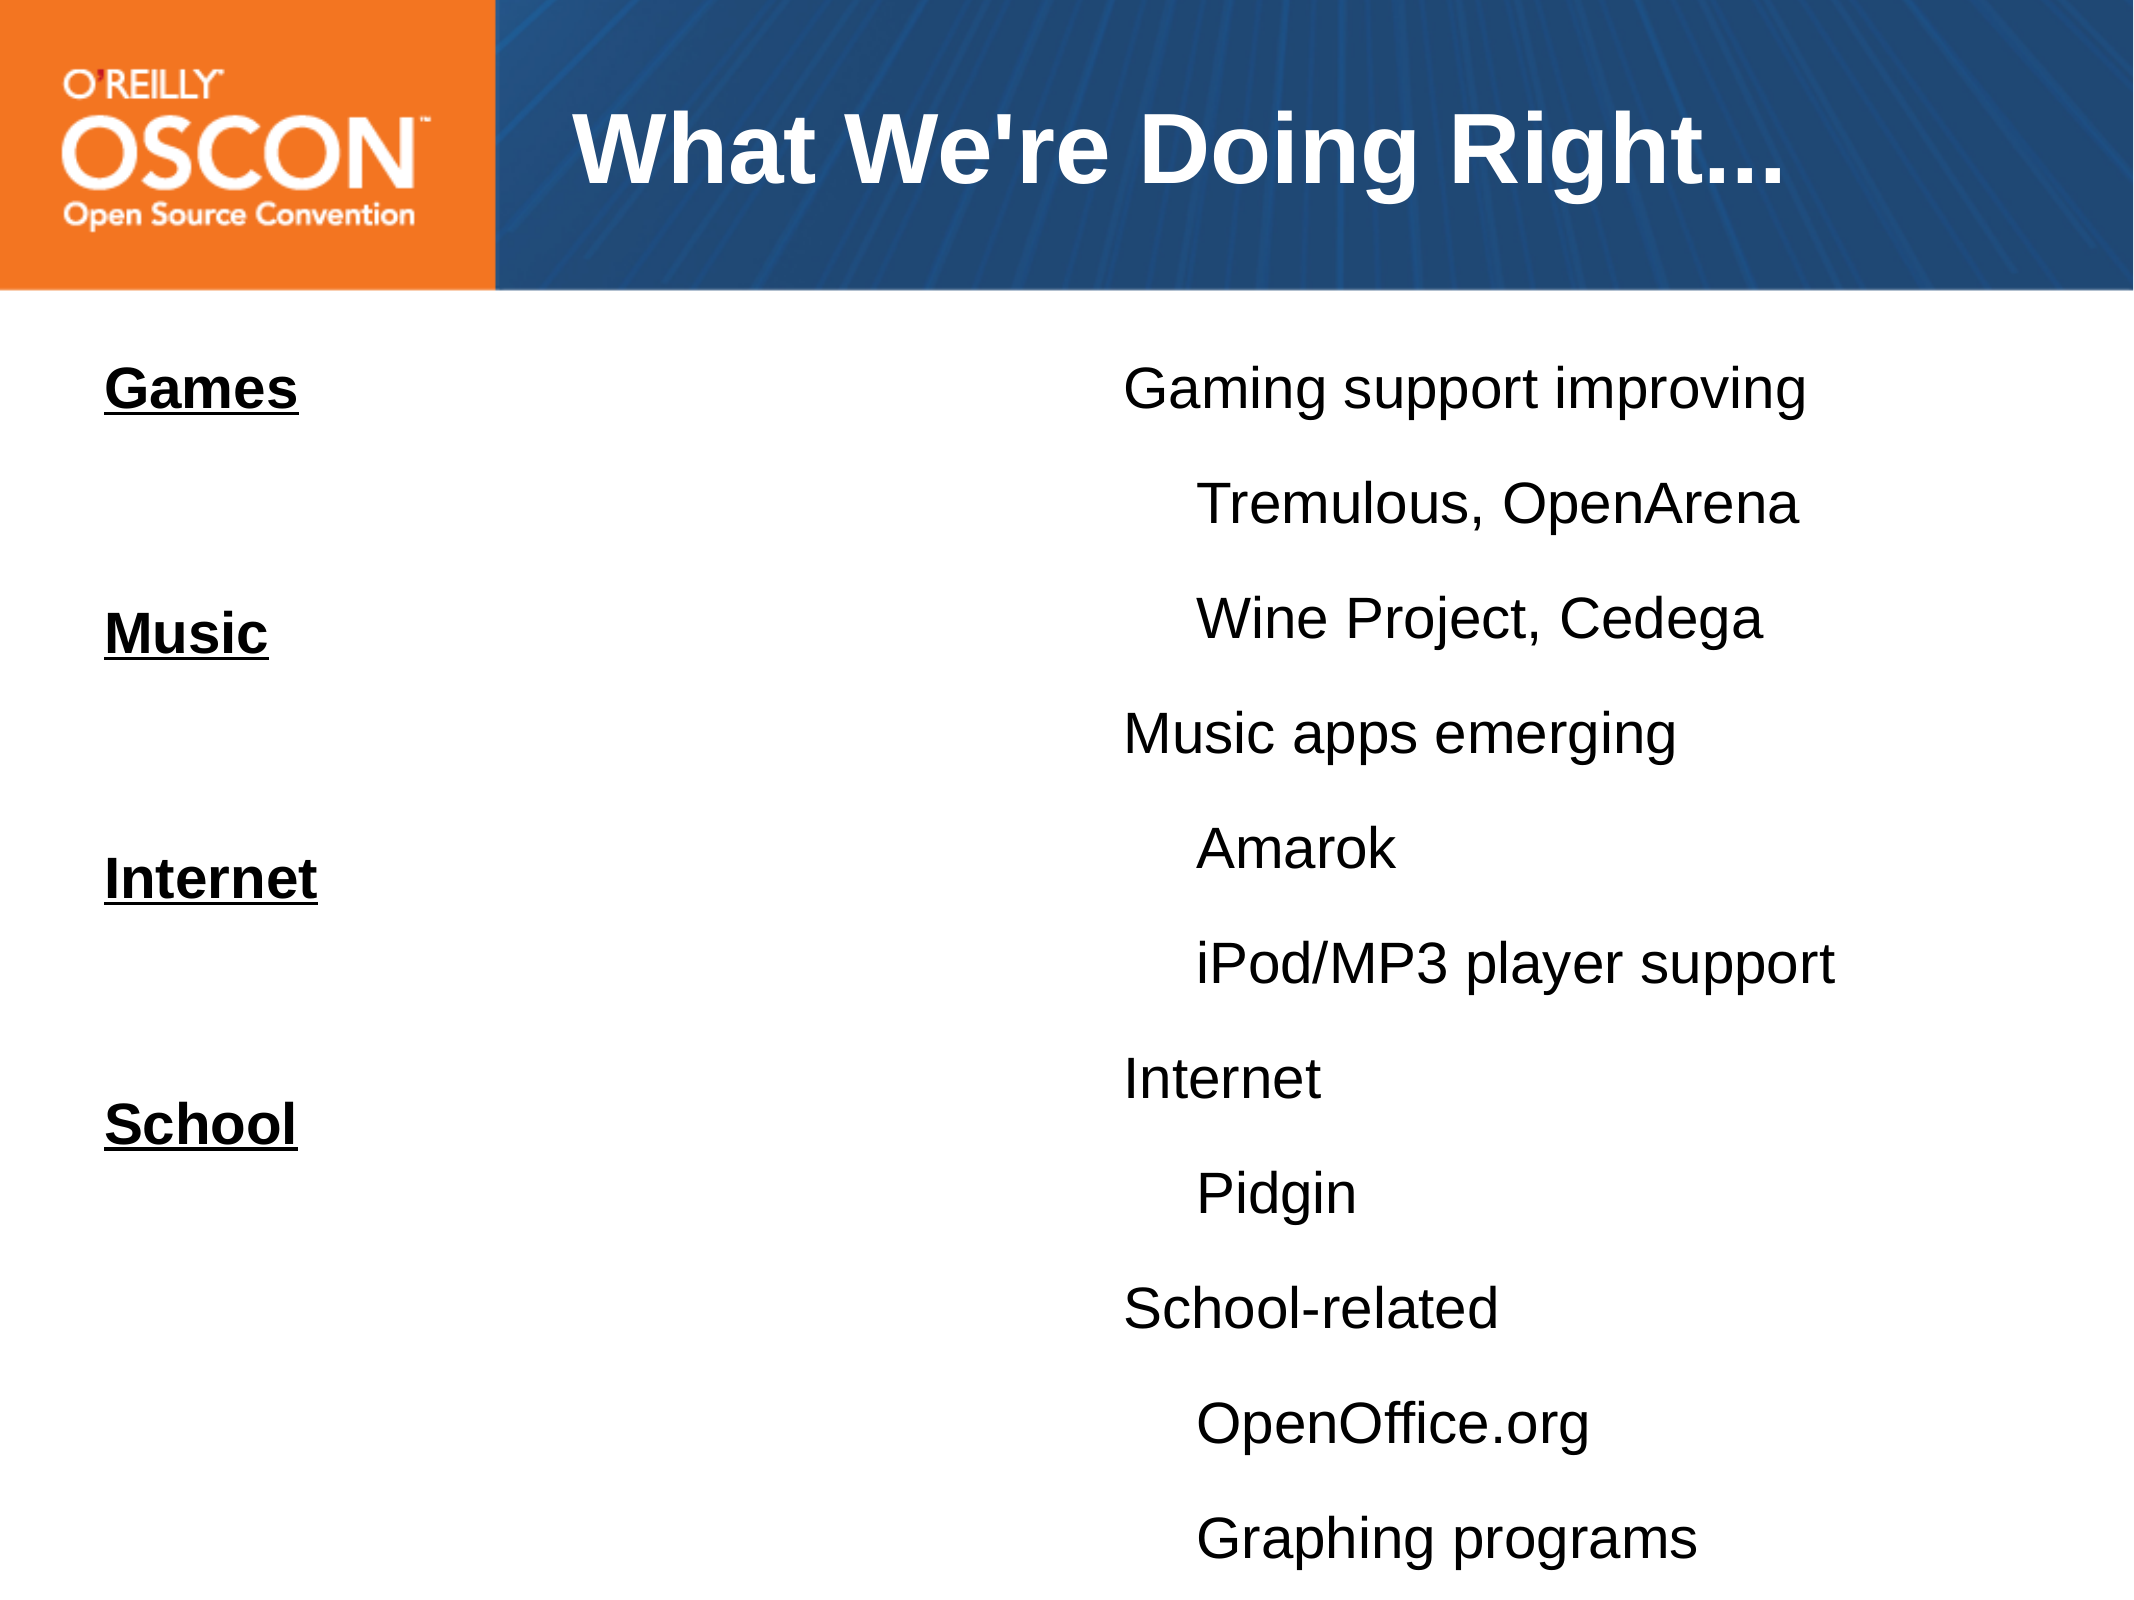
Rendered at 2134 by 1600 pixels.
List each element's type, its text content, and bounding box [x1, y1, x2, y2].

picture [0, 0, 2134, 1600]
list Games Music Internet School [60, 356, 1032, 1544]
list Gaming support improving Tremulous, OpenArena Wine Project, Cedega Music apps emerging Amarok iPod/MP3 player support Internet Pidgin School-related OpenOffice.org Graphing programs [1079, 356, 2051, 1574]
title What We're Doing Right... [572, 41, 2086, 257]
